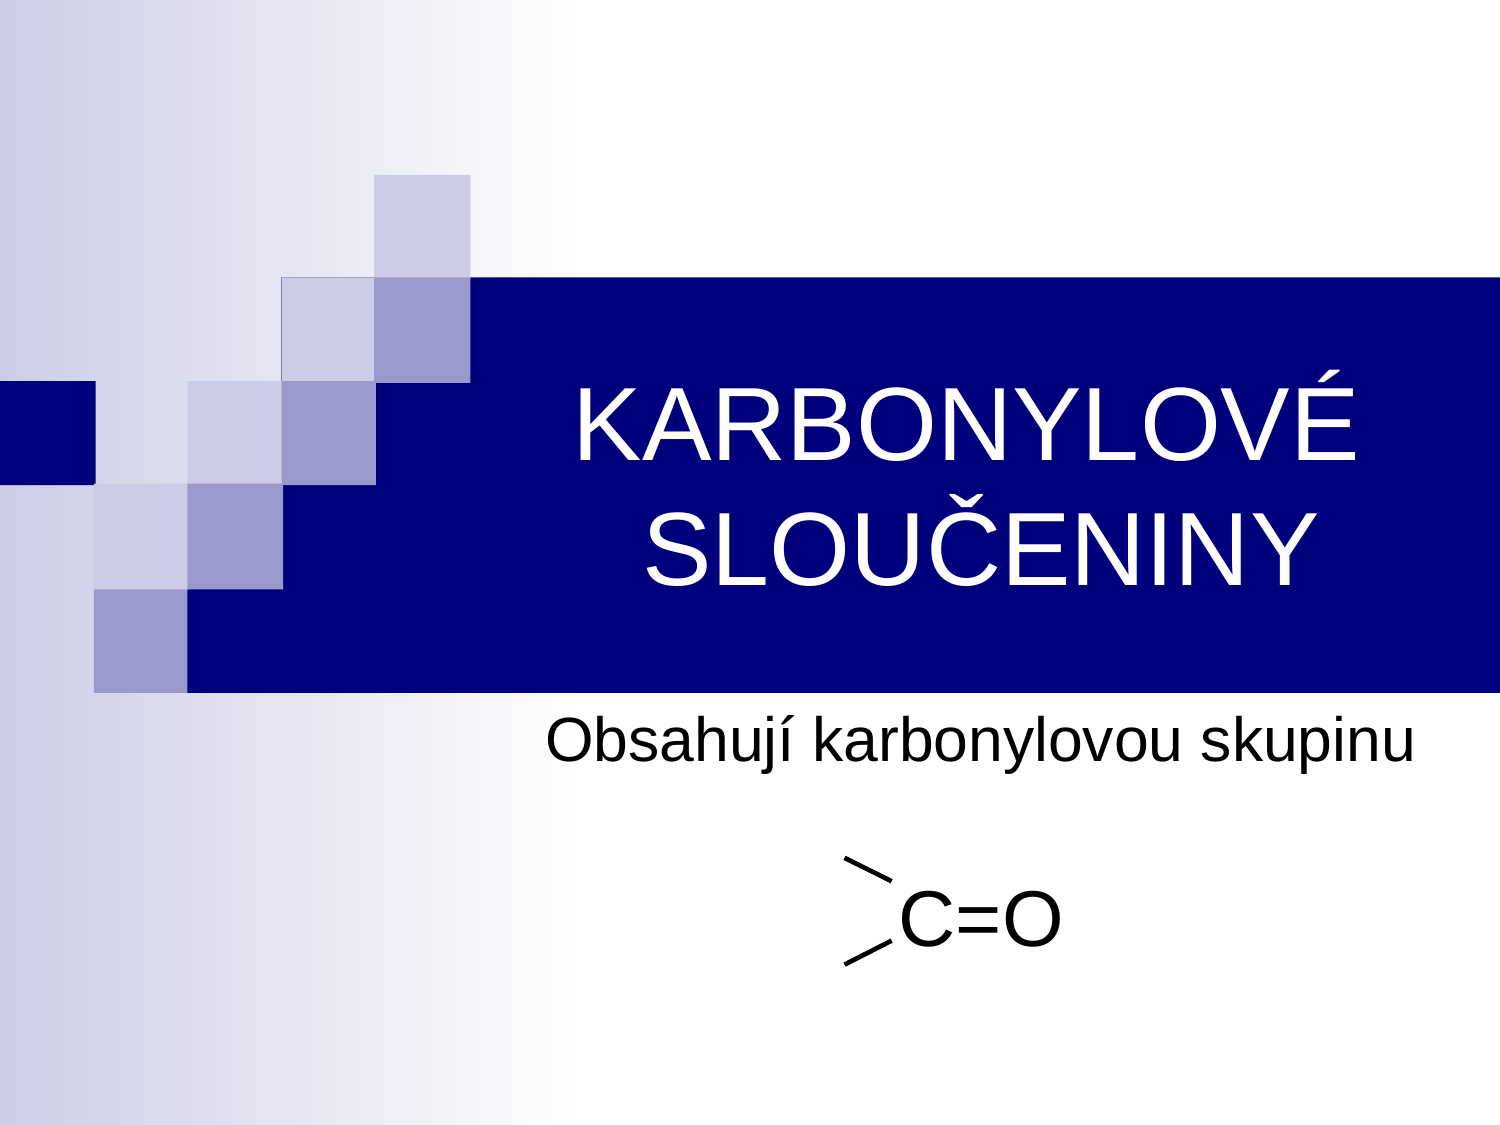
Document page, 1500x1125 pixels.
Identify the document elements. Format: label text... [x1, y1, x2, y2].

title KARBONYLOVÉ SLOUČENINY [487, 299, 1476, 663]
subtitle Obsahují karbonylovou skupinu C=O [487, 699, 1476, 1077]
